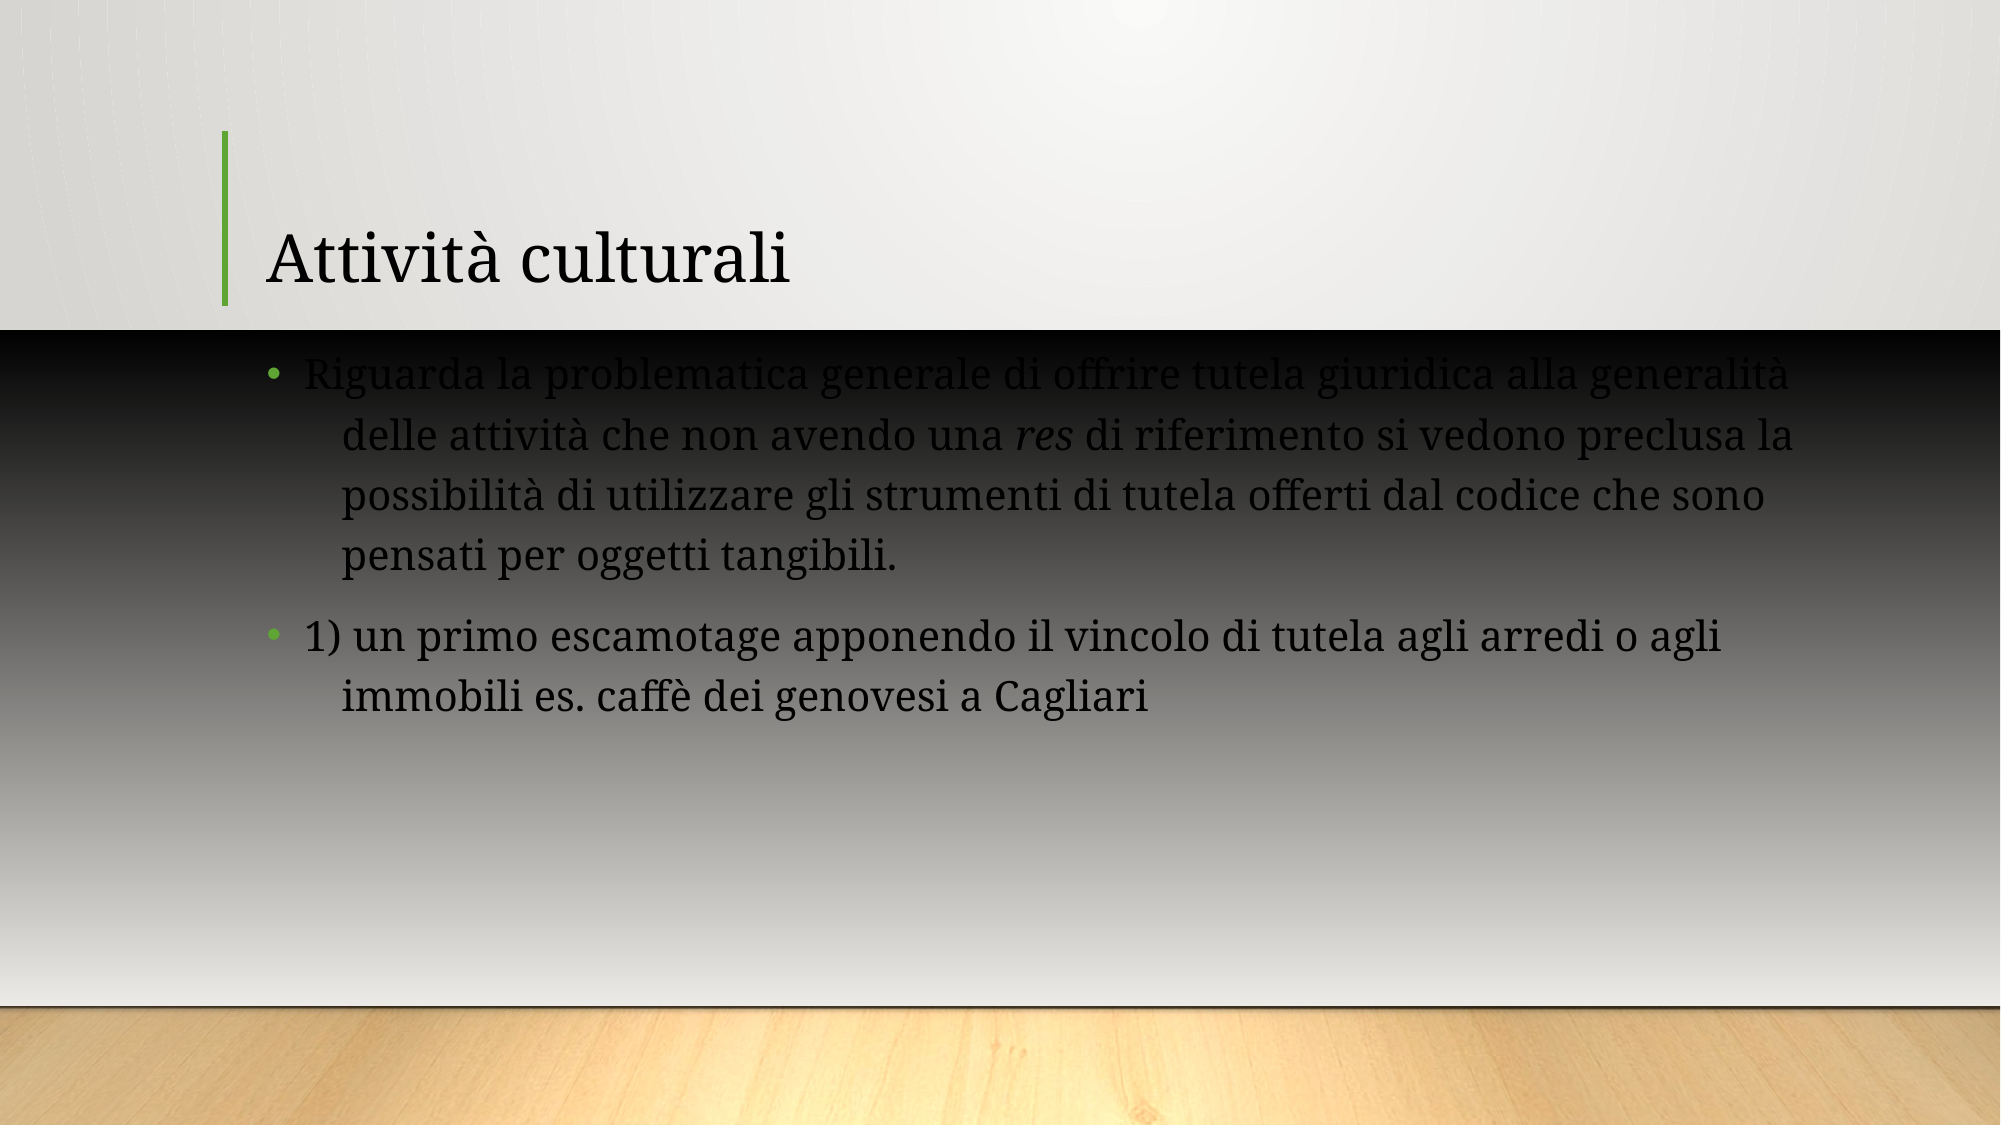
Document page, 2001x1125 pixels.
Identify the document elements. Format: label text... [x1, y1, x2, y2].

title Attività culturali [251, 131, 1814, 305]
list Riguarda la problematica generale di offrire tutela giuridica alla generalità delle attività che non avendo una res di riferimento si vedono preclusa la possibilità di utilizzare gli strumenti di tutela offerti dal codice che sono pensati per oggetti tangibili. 1) un primo escamotage apponendo il vincolo di tutela agli arredi o agli immobili es. caffè dei genovesi a Cagliari [251, 330, 1814, 897]
